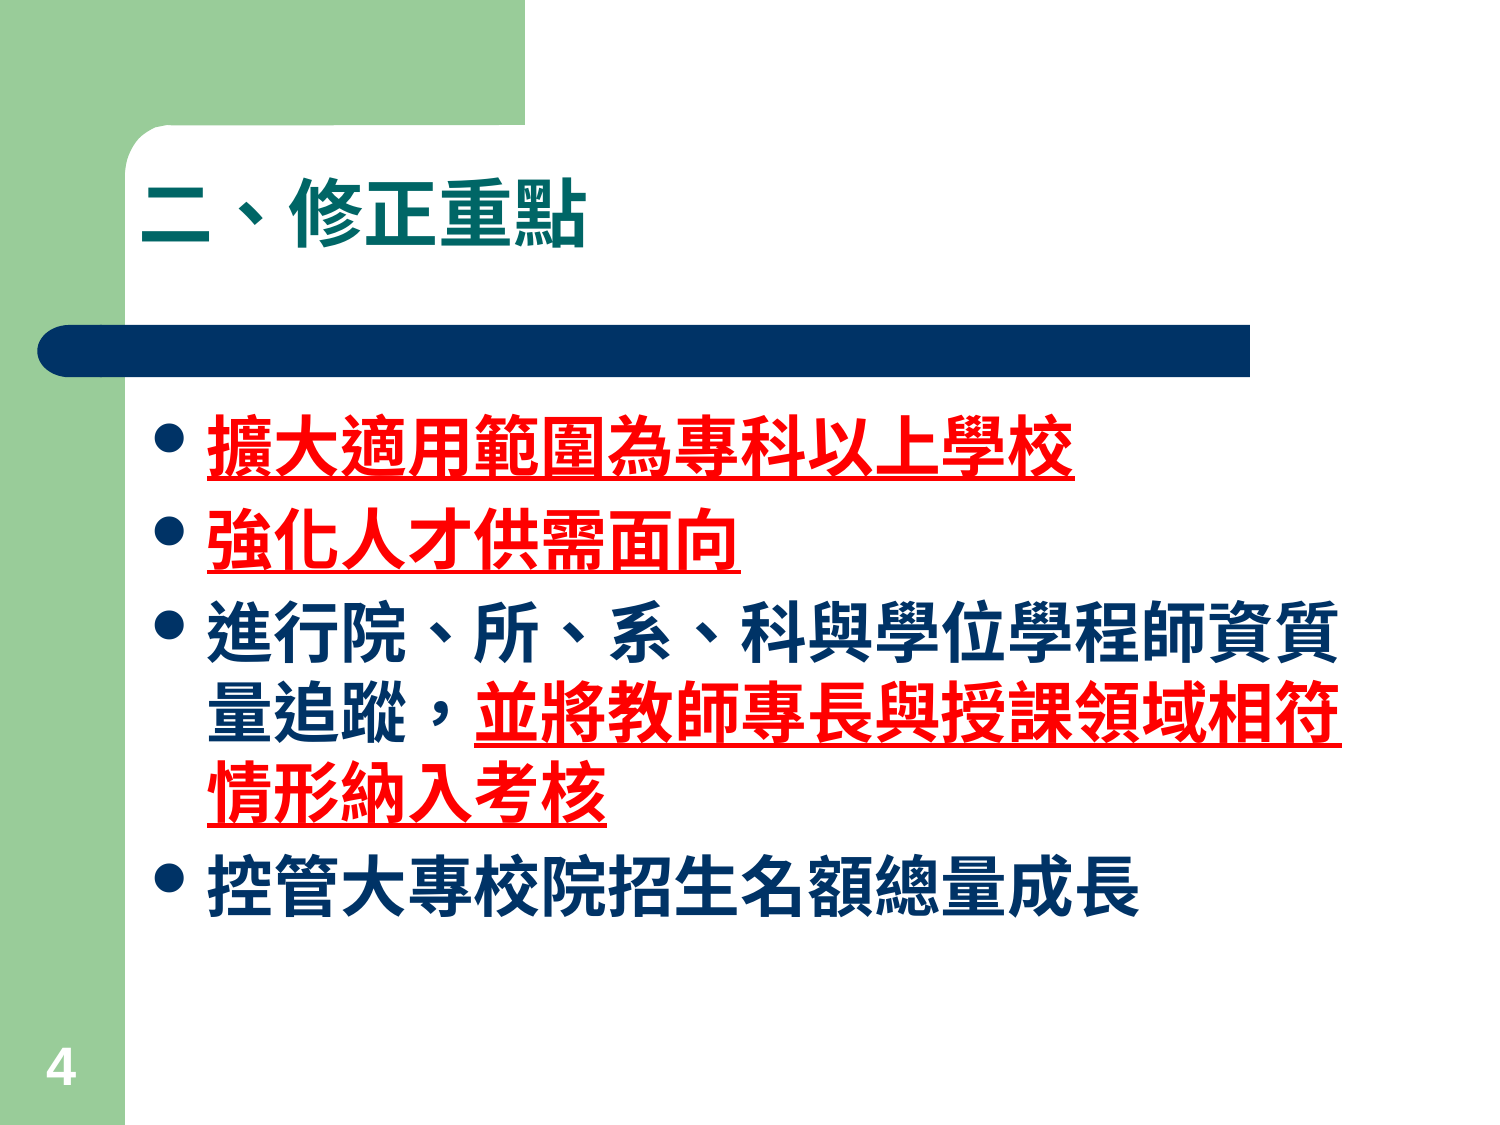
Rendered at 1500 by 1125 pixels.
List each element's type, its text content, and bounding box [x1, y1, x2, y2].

slide_number <編號> [13, 1023, 111, 1105]
list 擴大適用範圍為專科以上學校 強化人才供需面向 進行院、所、系、科與學位學程師資質量追蹤，並將教師專長與授課領域相符情形納入考核 控管大專校院招生名額總量成長 [135, 397, 1424, 1078]
title 二、修正重點 [123, 78, 1500, 266]
